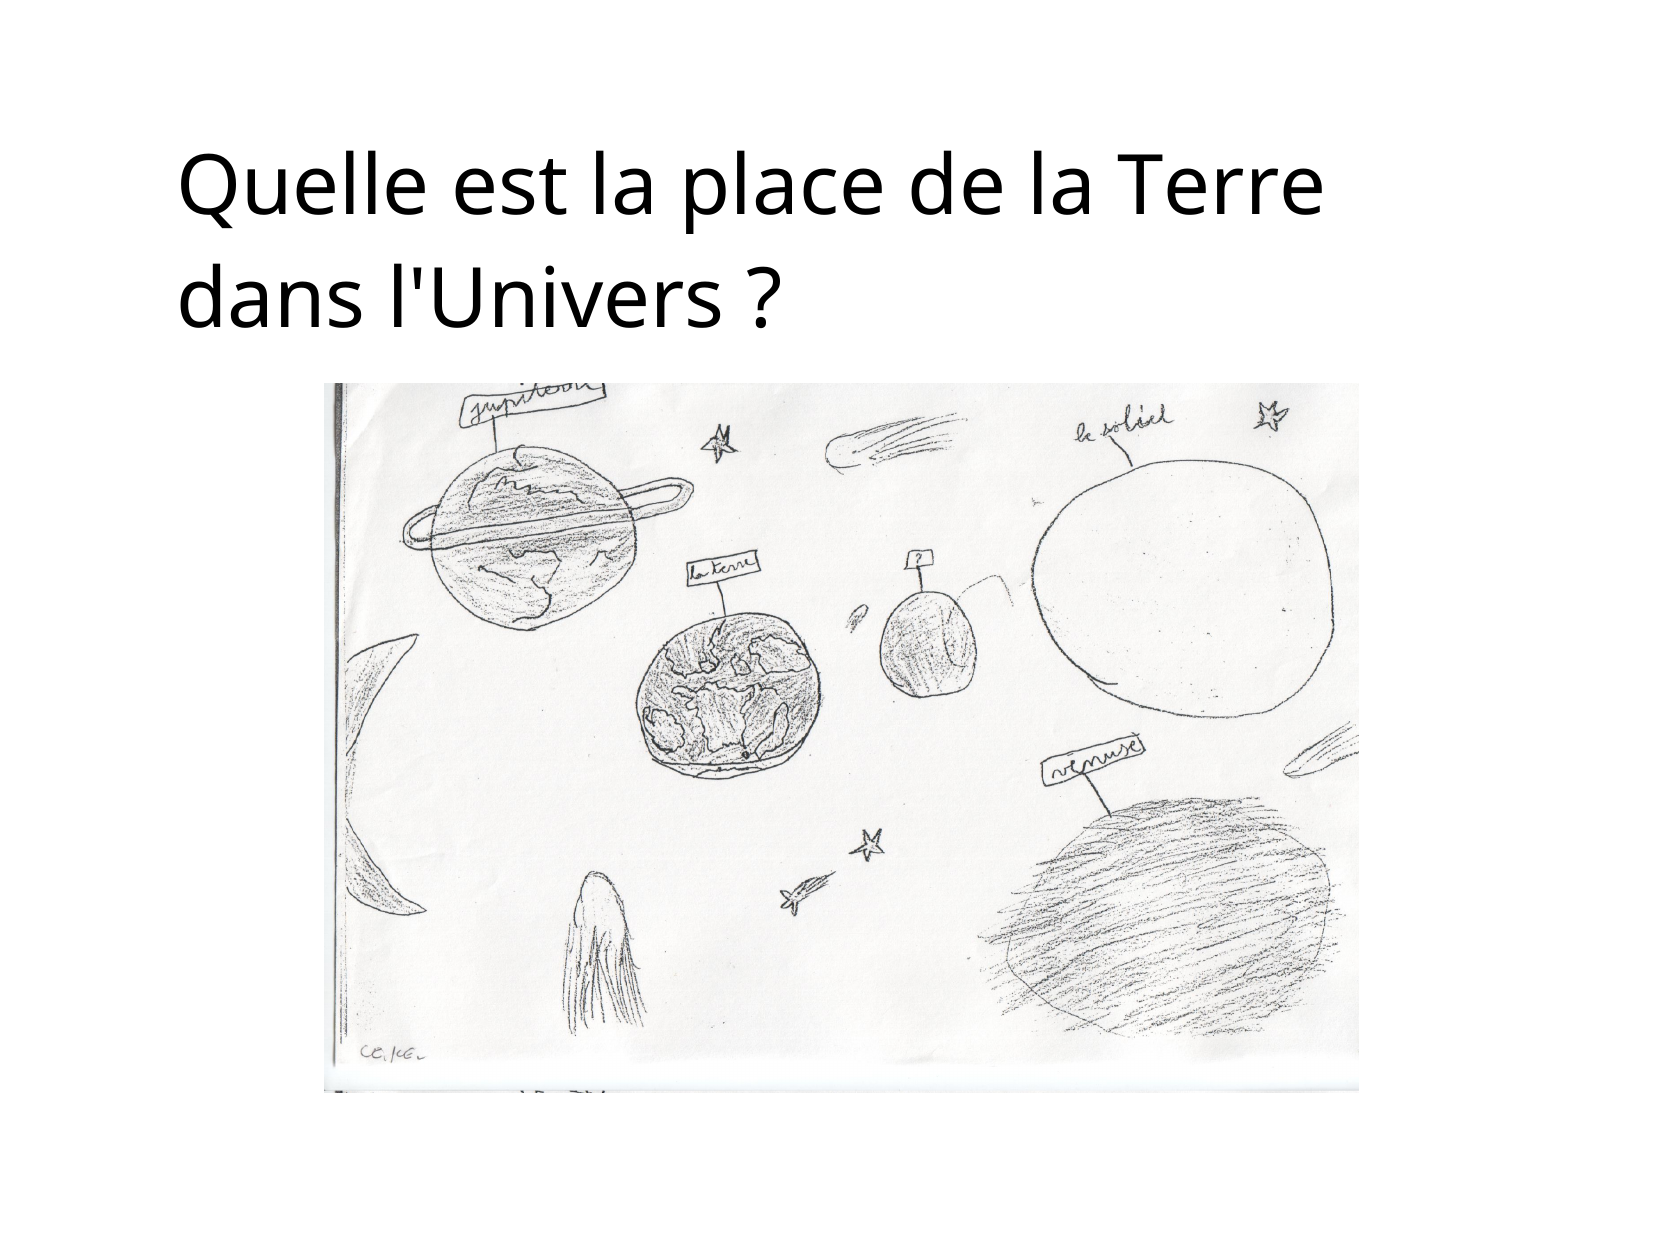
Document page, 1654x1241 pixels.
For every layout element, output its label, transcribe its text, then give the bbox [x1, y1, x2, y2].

text_box Quelle est la place de la Terre dans l'Univers ? [161, 118, 1506, 335]
picture [324, 383, 1359, 1093]
